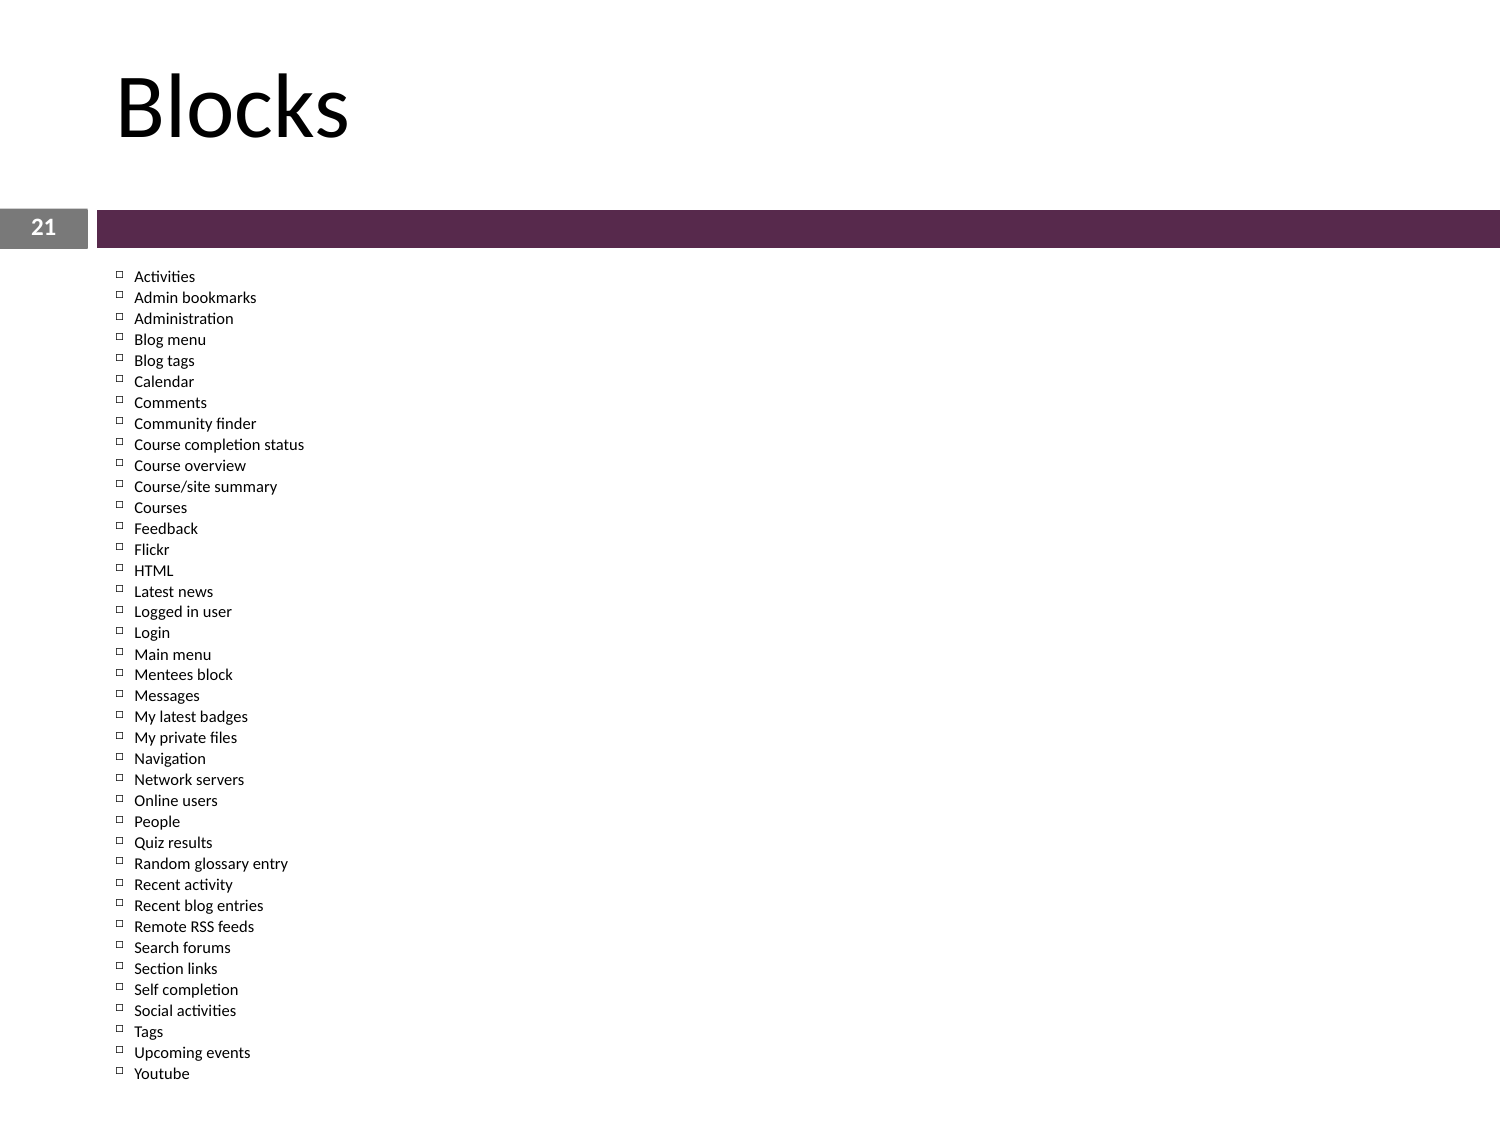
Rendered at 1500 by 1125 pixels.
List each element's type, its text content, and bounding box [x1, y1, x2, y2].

list Activities Admin bookmarks Administration Blog menu Blog tags Calendar Comments Community finder Course completion status Course overview Course/site summary Courses Feedback Flickr HTML Latest news Logged in user Login Main menu Mentees block Messages My latest badges My private files Navigation Network servers Online users People Quiz results Random glossary entry Recent activity Recent blog entries Remote RSS feeds Search forums Section links Self completion Social activities Tags Upcoming events Youtube [100, 262, 1438, 1095]
text_box 21 [0, 208, 88, 249]
title Blocks [100, 19, 1438, 182]
